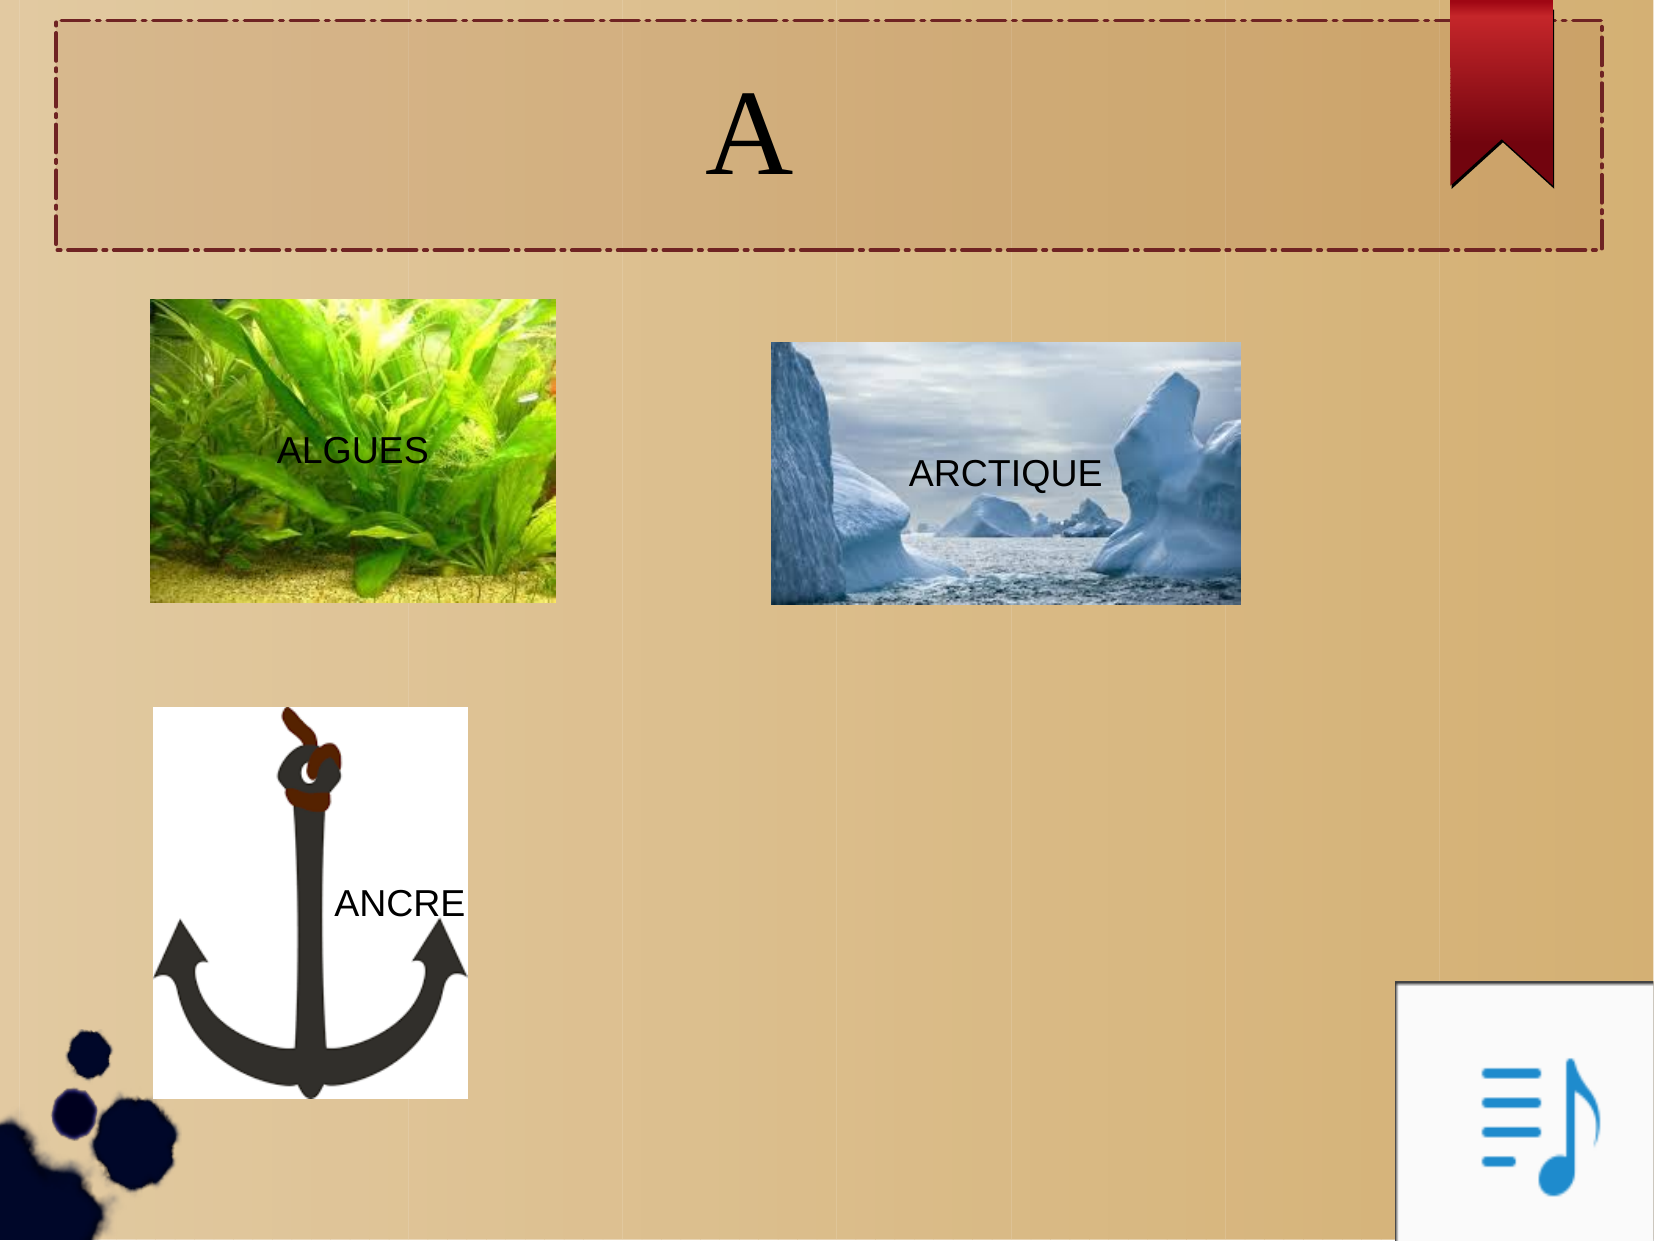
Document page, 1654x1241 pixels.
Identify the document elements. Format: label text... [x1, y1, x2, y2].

text_box [1393, 980, 1654, 1241]
title A [59, 15, 1441, 252]
picture [150, 299, 556, 603]
picture [153, 707, 468, 1099]
picture [771, 342, 1241, 605]
